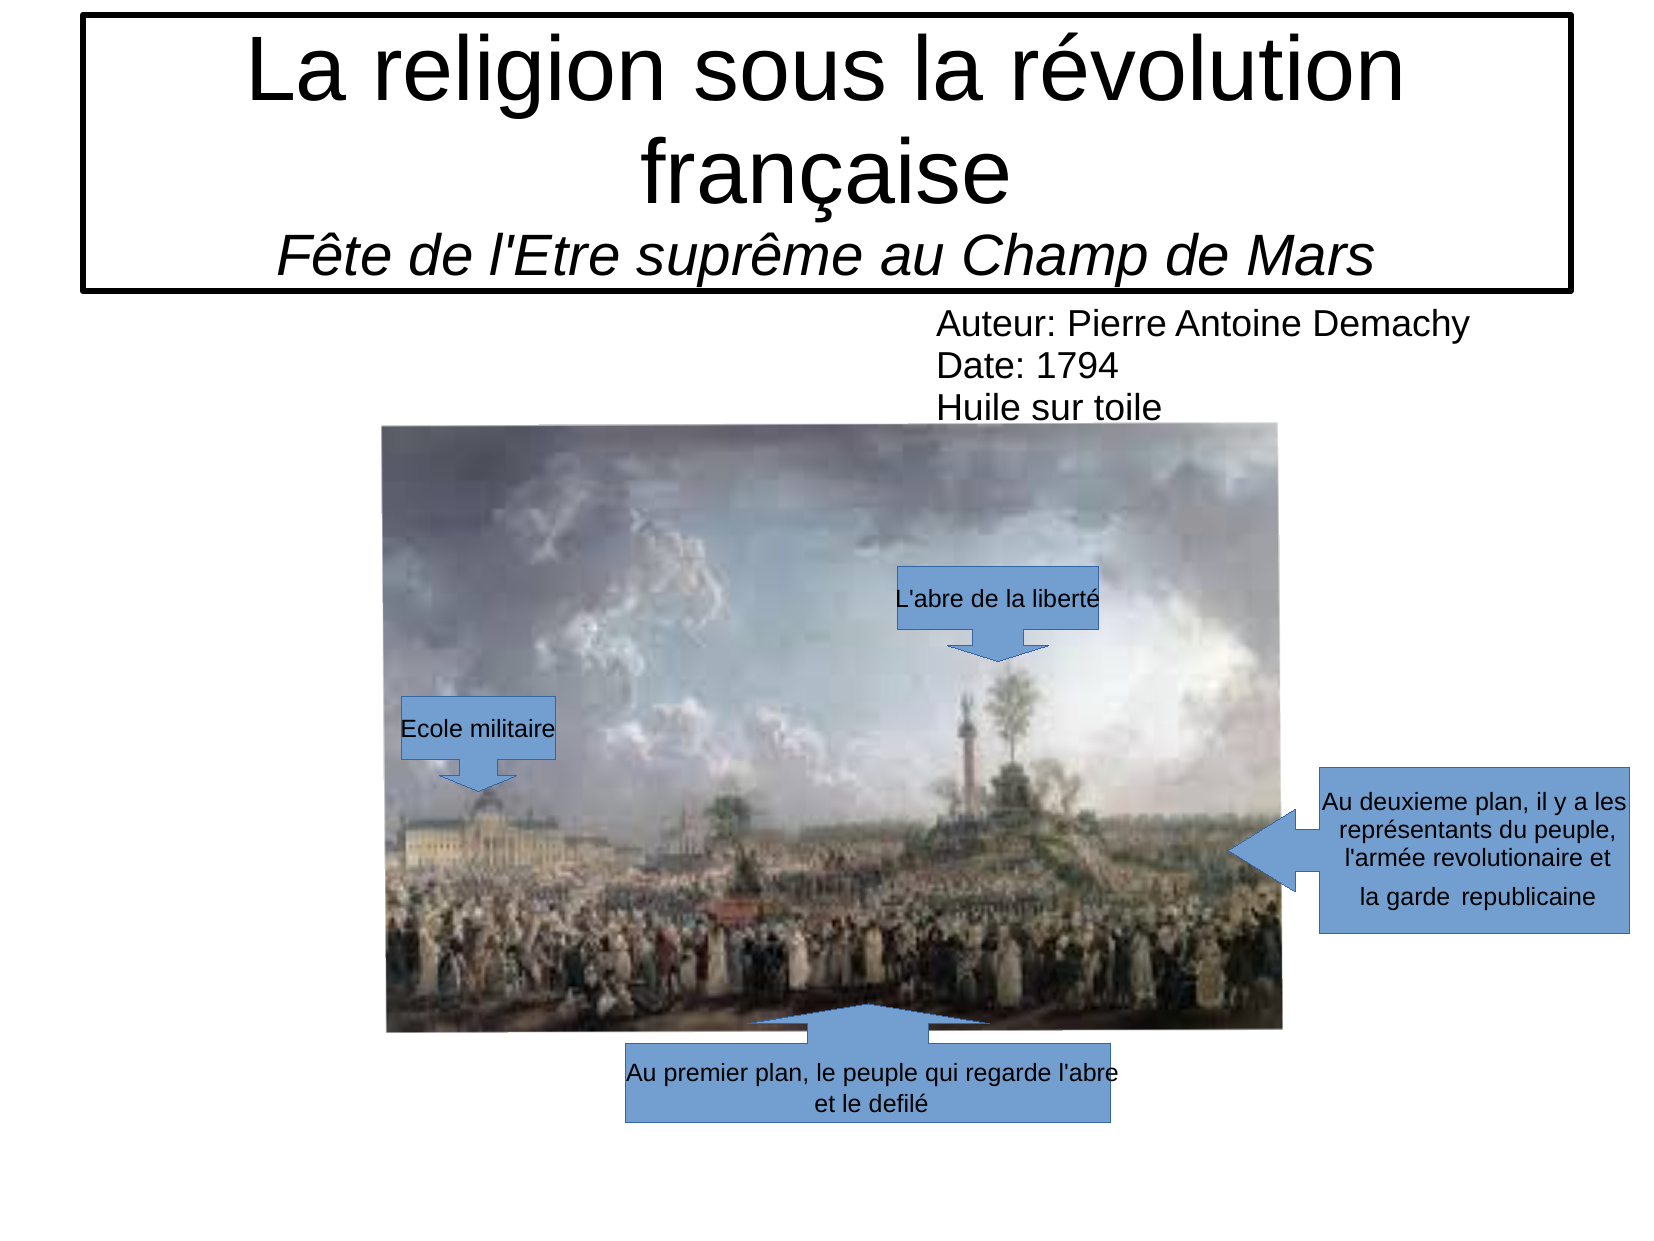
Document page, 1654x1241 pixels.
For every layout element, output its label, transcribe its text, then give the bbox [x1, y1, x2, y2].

text_box Au premier plan, le peuple qui regarde l'abre et le defilé [625, 1003, 1111, 1123]
picture [380, 423, 1283, 1033]
text_box Au deuxieme plan, il y a les représentants du peuple, l'armée revolutionaire et la garde republicaine [1228, 767, 1630, 934]
text_box Ecole militaire [401, 696, 556, 792]
text_box L'abre de la liberté [897, 566, 1099, 662]
text_box Auteur: Pierre Antoine Demachy Date: 1794 Huile sur toile [921, 295, 1607, 437]
title La religion sous la révolution française Fête de l'Etre suprême au Champ de Mars [82, 14, 1571, 291]
